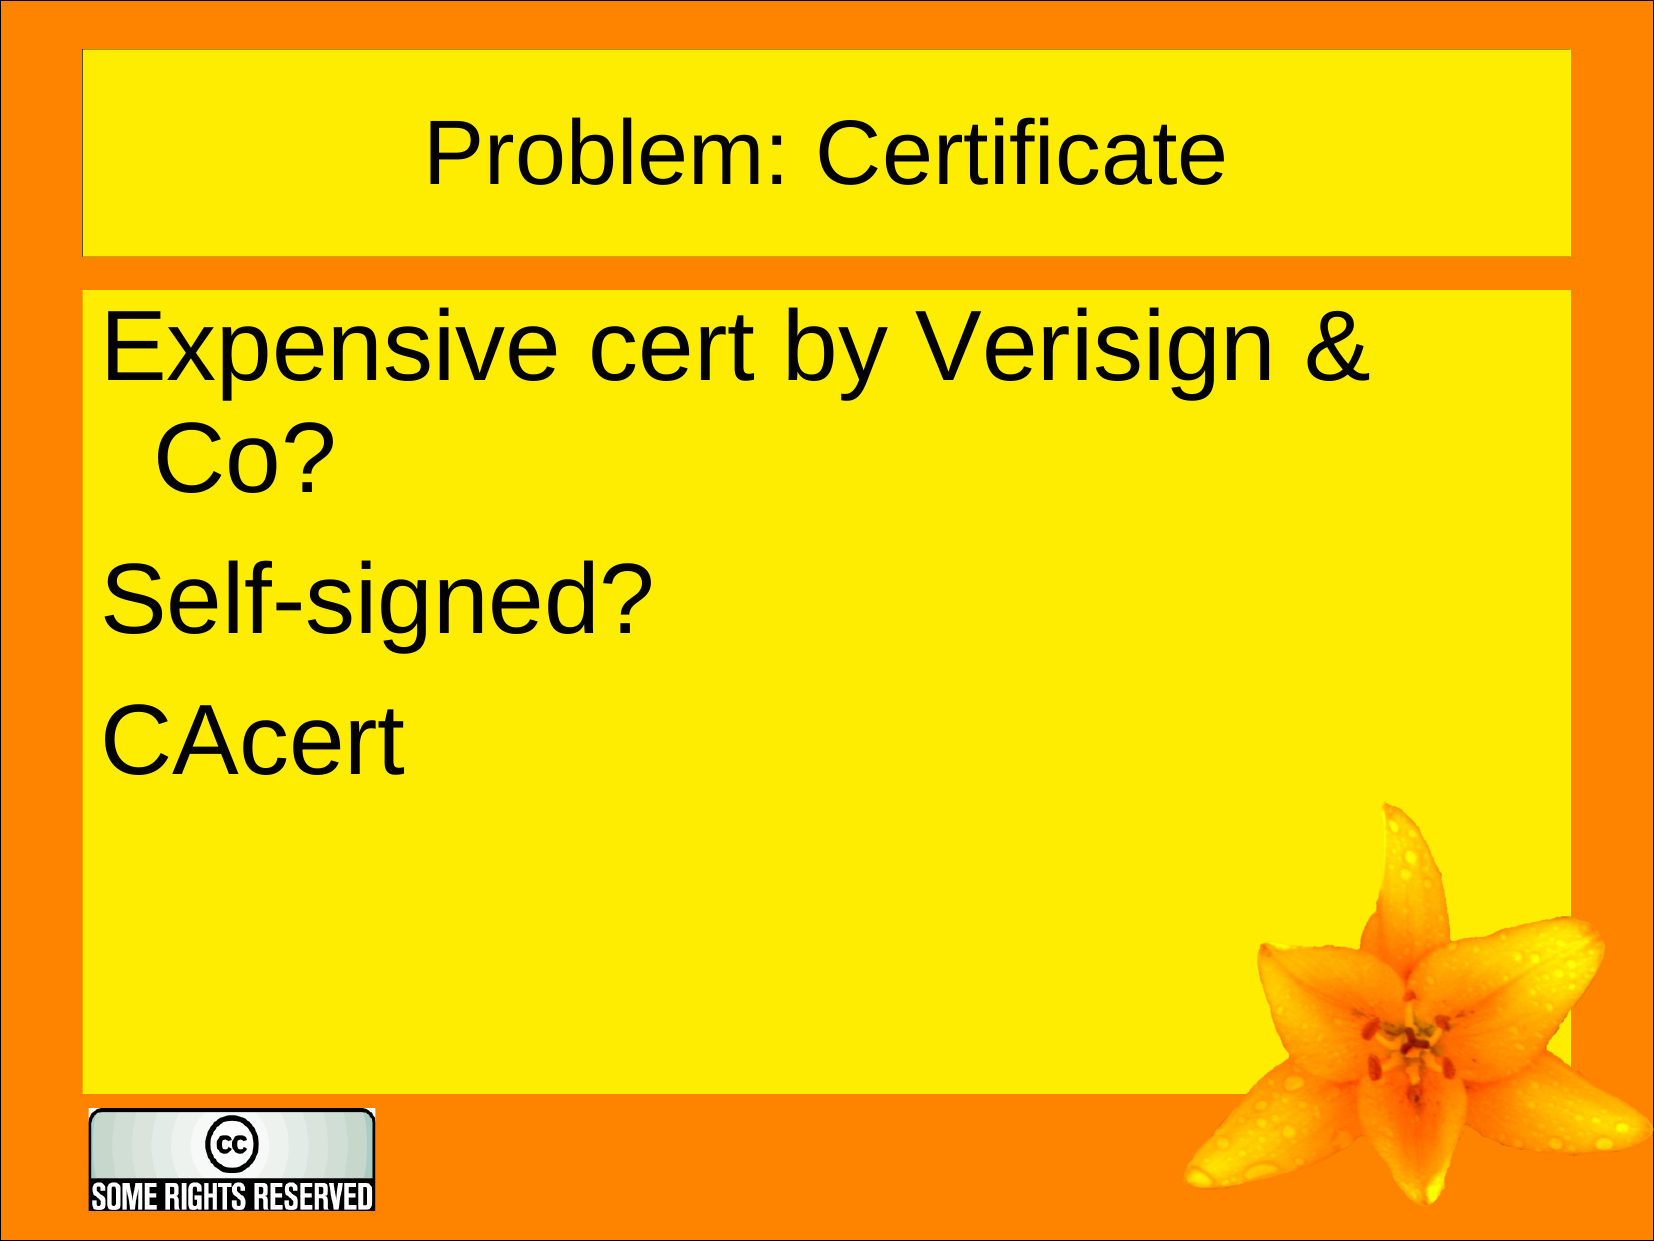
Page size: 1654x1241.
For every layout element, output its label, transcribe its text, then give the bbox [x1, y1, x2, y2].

text_box [0, 0, 1654, 1241]
picture [1181, 767, 1654, 1241]
title Problem: Certificate [82, 49, 1571, 257]
list Expensive cert by Verisign & Co? Self-signed? CAcert [82, 290, 1571, 1094]
picture [88, 1108, 376, 1211]
